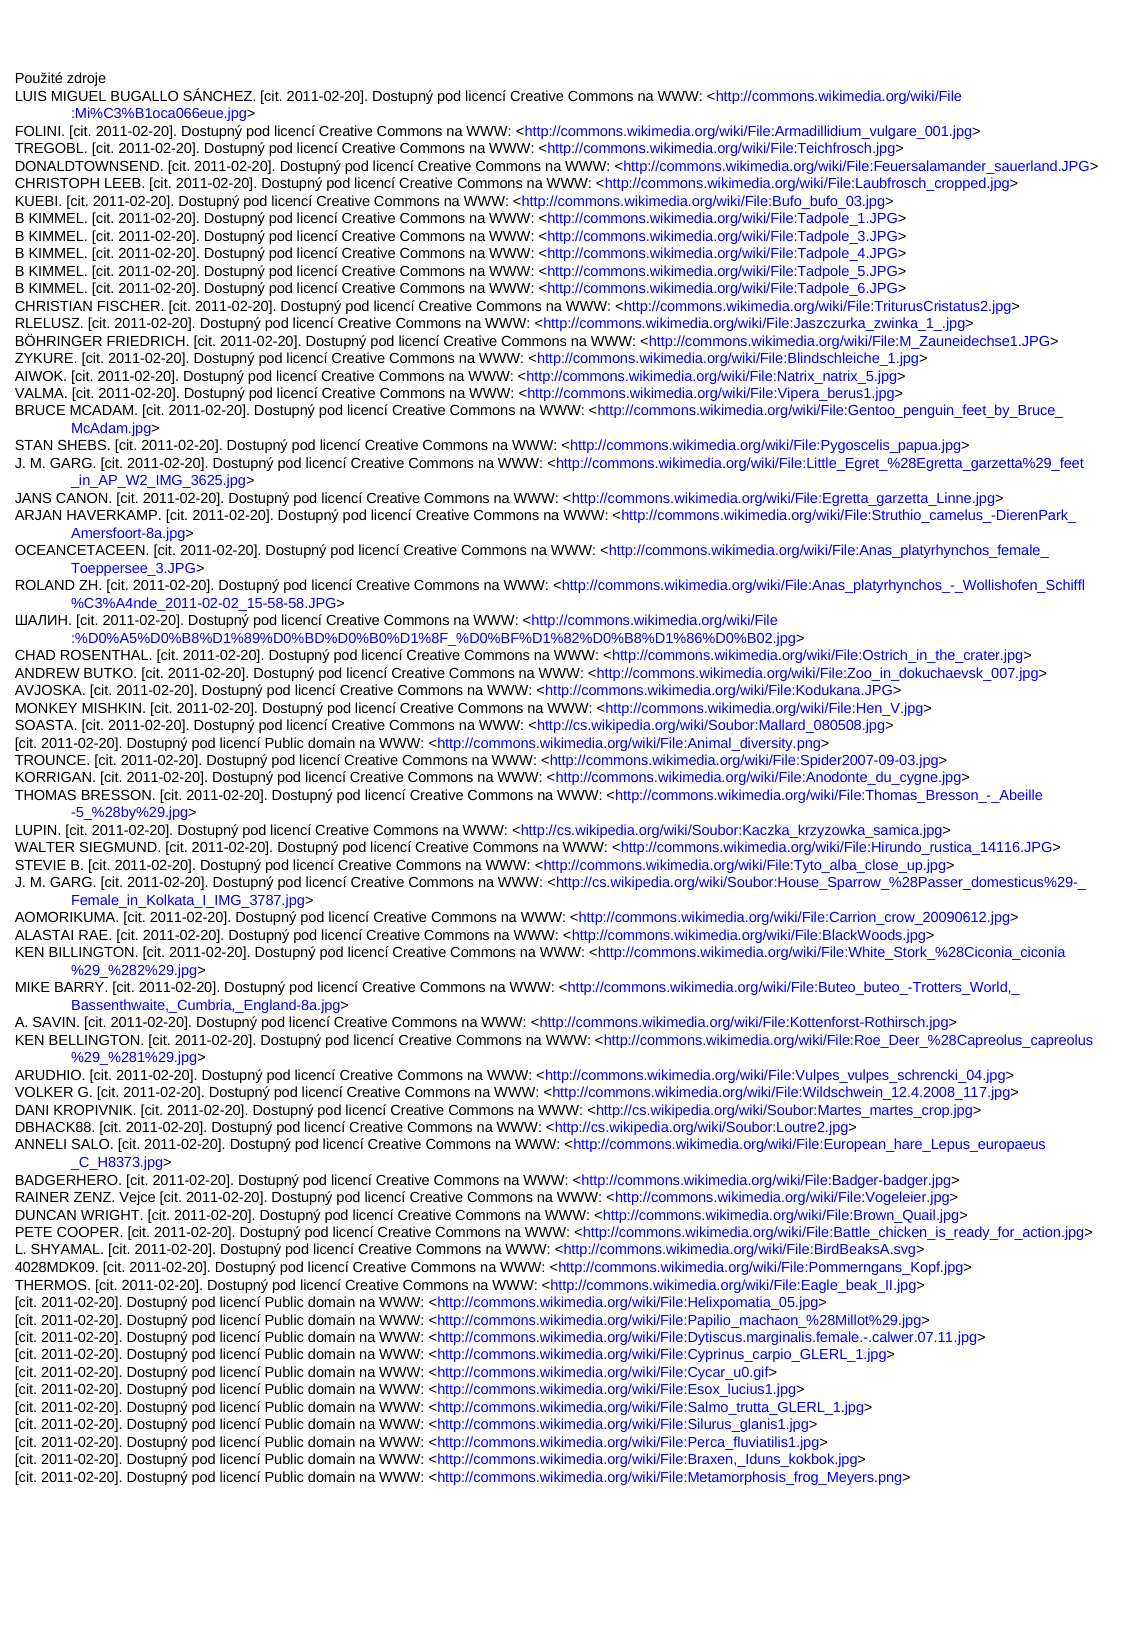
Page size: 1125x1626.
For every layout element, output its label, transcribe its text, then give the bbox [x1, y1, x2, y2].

text_box Použité zdroje LUIS MIGUEL BUGALLO SÁNCHEZ. [cit. 2011-02-20]. Dostupný pod licencí Creative Commons na WWW: <http://commons.wikimedia.org/wiki/File:Mi%C3%B1oca066eue.jpg> FOLINI. [cit. 2011-02-20]. Dostupný pod licencí Creative Commons na WWW: <http://commons.wikimedia.org/wiki/File:Armadillidium_vulgare_001.jpg> TREGOBL. [cit. 2011-02-20]. Dostupný pod licencí Creative Commons na WWW: <http://commons.wikimedia.org/wiki/File:Teichfrosch.jpg> DONALDTOWNSEND. [cit. 2011-02-20]. Dostupný pod licencí Creative Commons na WWW: <http://commons.wikimedia.org/wiki/File:Feuersalamander_sauerland.JPG> CHRISTOPH LEEB. [cit. 2011-02-20]. Dostupný pod licencí Creative Commons na WWW: <http://commons.wikimedia.org/wiki/File:Laubfrosch_cropped.jpg> KUEBI. [cit. 2011-02-20]. Dostupný pod licencí Creative Commons na WWW: <http://commons.wikimedia.org/wiki/File:Bufo_bufo_03.jpg> B KIMMEL. [cit. 2011-02-20]. Dostupný pod licencí Creative Commons na WWW: <http://commons.wikimedia.org/wiki/File:Tadpole_1.JPG> B KIMMEL. [cit. 2011-02-20]. Dostupný pod licencí Creative Commons na WWW: <http://commons.wikimedia.org/wiki/File:Tadpole_3.JPG> B KIMMEL. [cit. 2011-02-20]. Dostupný pod licencí Creative Commons na WWW: <http://commons.wikimedia.org/wiki/File:Tadpole_4.JPG> B KIMMEL. [cit. 2011-02-20]. Dostupný pod licencí Creative Commons na WWW: <http://commons.wikimedia.org/wiki/File:Tadpole_5.JPG> B KIMMEL. [cit. 2011-02-20]. Dostupný pod licencí Creative Commons na WWW: <http://commons.wikimedia.org/wiki/File:Tadpole_6.JPG> CHRISTIAN FISCHER. [cit. 2011-02-20]. Dostupný pod licencí Creative Commons na WWW: <http://commons.wikimedia.org/wiki/File:TriturusCristatus2.jpg> RLELUSZ. [cit. 2011-02-20]. Dostupný pod licencí Creative Commons na WWW: <http://commons.wikimedia.org/wiki/File:Jaszczurka_zwinka_1_.jpg> BÖHRINGER FRIEDRICH. [cit. 2011-02-20]. Dostupný pod licencí Creative Commons na WWW: <http://commons.wikimedia.org/wiki/File:M_Zauneidechse1.JPG> ZYKURE. [cit. 2011-02-20]. Dostupný pod licencí Creative Commons na WWW: <http://commons.wikimedia.org/wiki/File:Blindschleiche_1.jpg> AIWOK. [cit. 2011-02-20]. Dostupný pod licencí Creative Commons na WWW: <http://commons.wikimedia.org/wiki/File:Natrix_natrix_5.jpg> VALMA. [cit. 2011-02-20]. Dostupný pod licencí Creative Commons na WWW: <http://commons.wikimedia.org/wiki/File:Vipera_berus1.jpg> BRUCE MCADAM. [cit. 2011-02-20]. Dostupný pod licencí Creative Commons na WWW: <http://commons.wikimedia.org/wiki/File:Gentoo_penguin_feet_by_Bruce_McAdam.jpg> STAN SHEBS. [cit. 2011-02-20]. Dostupný pod licencí Creative Commons na WWW: <http://commons.wikimedia.org/wiki/File:Pygoscelis_papua.jpg> J. M. GARG. [cit. 2011-02-20]. Dostupný pod licencí Creative Commons na WWW: <http://commons.wikimedia.org/wiki/File:Little_Egret_%28Egretta_garzetta%29_feet_in_AP_W2_IMG_3625.jpg> JANS CANON. [cit. 2011-02-20]. Dostupný pod licencí Creative Commons na WWW: <http://commons.wikimedia.org/wiki/File:Egretta_garzetta_Linne.jpg> ARJAN HAVERKAMP. [cit. 2011-02-20]. Dostupný pod licencí Creative Commons na WWW: <http://commons.wikimedia.org/wiki/File:Struthio_camelus_-DierenPark_Amersfoort-8a.jpg> OCEANCETACEEN. [cit. 2011-02-20]. Dostupný pod licencí Creative Commons na WWW: <http://commons.wikimedia.org/wiki/File:Anas_platyrhynchos_female_Toeppersee_3.JPG> ROLAND ZH. [cit. 2011-02-20]. Dostupný pod licencí Creative Commons na WWW: <http://commons.wikimedia.org/wiki/File:Anas_platyrhynchos_-_Wollishofen_Schiffl%C3%A4nde_2011-02-02_15-58-58.JPG> ШАЛИН. [cit. 2011-02-20]. Dostupný pod licencí Creative Commons na WWW: <http://commons.wikimedia.org/wiki/File:%D0%A5%D0%B8%D1%89%D0%BD%D0%B0%D1%8F_%D0%BF%D1%82%D0%B8%D1%86%D0%B02.jpg> CHAD ROSENTHAL. [cit. 2011-02-20]. Dostupný pod licencí Creative Commons na WWW: <http://commons.wikimedia.org/wiki/File:Ostrich_in_the_crater.jpg> ANDREW BUTKO. [cit. 2011-02-20]. Dostupný pod licencí Creative Commons na WWW: <http://commons.wikimedia.org/wiki/File:Zoo_in_dokuchaevsk_007.jpg> AVJOSKA. [cit. 2011-02-20]. Dostupný pod licencí Creative Commons na WWW: <http://commons.wikimedia.org/wiki/File:Kodukana.JPG> MONKEY MISHKIN. [cit. 2011-02-20]. Dostupný pod licencí Creative Commons na WWW: <http://commons.wikimedia.org/wiki/File:Hen_V.jpg> SOASTA. [cit. 2011-02-20]. Dostupný pod licencí Creative Commons na WWW: <http://cs.wikipedia.org/wiki/Soubor:Mallard_080508.jpg> [cit. 2011-02-20]. Dostupný pod licencí Public domain na WWW: <http://commons.wikimedia.org/wiki/File:Animal_diversity.png> TROUNCE. [cit. 2011-02-20]. Dostupný pod licencí Creative Commons na WWW: <http://commons.wikimedia.org/wiki/File:Spider2007-09-03.jpg> KORRIGAN. [cit. 2011-02-20]. Dostupný pod licencí Creative Commons na WWW: <http://commons.wikimedia.org/wiki/File:Anodonte_du_cygne.jpg> THOMAS BRESSON. [cit. 2011-02-20]. Dostupný pod licencí Creative Commons na WWW: <http://commons.wikimedia.org/wiki/File:Thomas_Bresson_-_Abeille-5_%28by%29.jpg> LUPIN. [cit. 2011-02-20]. Dostupný pod licencí Creative Commons na WWW: <http://cs.wikipedia.org/wiki/Soubor:Kaczka_krzyzowka_samica.jpg> WALTER SIEGMUND. [cit. 2011-02-20]. Dostupný pod licencí Creative Commons na WWW: <http://commons.wikimedia.org/wiki/File:Hirundo_rustica_14116.JPG> STEVIE B. [cit. 2011-02-20]. Dostupný pod licencí Creative Commons na WWW: <http://commons.wikimedia.org/wiki/File:Tyto_alba_close_up.jpg> J. M. GARG. [cit. 2011-02-20]. Dostupný pod licencí Creative Commons na WWW: <http://cs.wikipedia.org/wiki/Soubor:House_Sparrow_%28Passer_domesticus%29-_Female_in_Kolkata_I_IMG_3787.jpg> AOMORIKUMA. [cit. 2011-02-20]. Dostupný pod licencí Creative Commons na WWW: <http://commons.wikimedia.org/wiki/File:Carrion_crow_20090612.jpg> ALASTAI RAE. [cit. 2011-02-20]. Dostupný pod licencí Creative Commons na WWW: <http://commons.wikimedia.org/wiki/File:BlackWoods.jpg> KEN BILLINGTON. [cit. 2011-02-20]. Dostupný pod licencí Creative Commons na WWW: <http://commons.wikimedia.org/wiki/File:White_Stork_%28Ciconia_ciconia%29_%282%29.jpg> MIKE BARRY. [cit. 2011-02-20]. Dostupný pod licencí Creative Commons na WWW: <http://commons.wikimedia.org/wiki/File:Buteo_buteo_-Trotters_World,_Bassenthwaite,_Cumbria,_England-8a.jpg> A. SAVIN. [cit. 2011-02-20]. Dostupný pod licencí Creative Commons na WWW: <http://commons.wikimedia.org/wiki/File:Kottenforst-Rothirsch.jpg> KEN BELLINGTON. [cit. 2011-02-20]. Dostupný pod licencí Creative Commons na WWW: <http://commons.wikimedia.org/wiki/File:Roe_Deer_%28Capreolus_capreolus%29_%281%29.jpg> ARUDHIO. [cit. 2011-02-20]. Dostupný pod licencí Creative Commons na WWW: <http://commons.wikimedia.org/wiki/File:Vulpes_vulpes_schrencki_04.jpg> VOLKER G. [cit. 2011-02-20]. Dostupný pod licencí Creative Commons na WWW: <http://commons.wikimedia.org/wiki/File:Wildschwein_12.4.2008_117.jpg> DANI KROPIVNIK. [cit. 2011-02-20]. Dostupný pod licencí Creative Commons na WWW: <http://cs.wikipedia.org/wiki/Soubor:Martes_martes_crop.jpg> DBHACK88. [cit. 2011-02-20]. Dostupný pod licencí Creative Commons na WWW: <http://cs.wikipedia.org/wiki/Soubor:Loutre2.jpg> ANNELI SALO. [cit. 2011-02-20]. Dostupný pod licencí Creative Commons na WWW: <http://commons.wikimedia.org/wiki/File:European_hare_Lepus_europaeus_C_H8373.jpg> BADGERHERO. [cit. 2011-02-20]. Dostupný pod licencí Creative Commons na WWW: <http://commons.wikimedia.org/wiki/File:Badger-badger.jpg> RAINER ZENZ. Vejce [cit. 2011-02-20]. Dostupný pod licencí Creative Commons na WWW: <http://commons.wikimedia.org/wiki/File:Vogeleier.jpg> DUNCAN WRIGHT. [cit. 2011-02-20]. Dostupný pod licencí Creative Commons na WWW: <http://commons.wikimedia.org/wiki/File:Brown_Quail.jpg> PETE COOPER. [cit. 2011-02-20]. Dostupný pod licencí Creative Commons na WWW: <http://commons.wikimedia.org/wiki/File:Battle_chicken_is_ready_for_action.jpg> L. SHYAMAL. [cit. 2011-02-20]. Dostupný pod licencí Creative Commons na WWW: <http://commons.wikimedia.org/wiki/File:BirdBeaksA.svg> 4028MDK09. [cit. 2011-02-20]. Dostupný pod licencí Creative Commons na WWW: <http://commons.wikimedia.org/wiki/File:Pommerngans_Kopf.jpg> THERMOS. [cit. 2011-02-20]. Dostupný pod licencí Creative Commons na WWW: <http://commons.wikimedia.org/wiki/File:Eagle_beak_II.jpg> [cit. 2011-02-20]. Dostupný pod licencí Public domain na WWW: <http://commons.wikimedia.org/wiki/File:Helixpomatia_05.jpg> [cit. 2011-02-20]. Dostupný pod licencí Public domain na WWW: <http://commons.wikimedia.org/wiki/File:Papilio_machaon_%28Millot%29.jpg> [cit. 2011-02-20]. Dostupný pod licencí Public domain na WWW: <http://commons.wikimedia.org/wiki/File:Dytiscus.marginalis.female.-.calwer.07.11.jpg> [cit. 2011-02-20]. Dostupný pod licencí Public domain na WWW: <http://commons.wikimedia.org/wiki/File:Cyprinus_carpio_GLERL_1.jpg> [cit. 2011-02-20]. Dostupný pod licencí Public domain na WWW: <http://commons.wikimedia.org/wiki/File:Cycar_u0.gif> [cit. 2011-02-20]. Dostupný pod licencí Public domain na WWW: <http://commons.wikimedia.org/wiki/File:Esox_lucius1.jpg> [cit. 2011-02-20]. Dostupný pod licencí Public domain na WWW: <http://commons.wikimedia.org/wiki/File:Salmo_trutta_GLERL_1.jpg> [cit. 2011-02-20]. Dostupný pod licencí Public domain na WWW: <http://commons.wikimedia.org/wiki/File:Silurus_glanis1.jpg> [cit. 2011-02-20]. Dostupný pod licencí Public domain na WWW: <http://commons.wikimedia.org/wiki/File:Perca_fluviatilis1.jpg> [cit. 2011-02-20]. Dostupný pod licencí Public domain na WWW: <http://commons.wikimedia.org/wiki/File:Braxen,_Iduns_kokbok.jpg> [cit. 2011-02-20]. Dostupný pod licencí Public domain na WWW: <http://commons.wikimedia.org/wiki/File:Metamorphosis_frog_Meyers.png> [0, 61, 1125, 1511]
